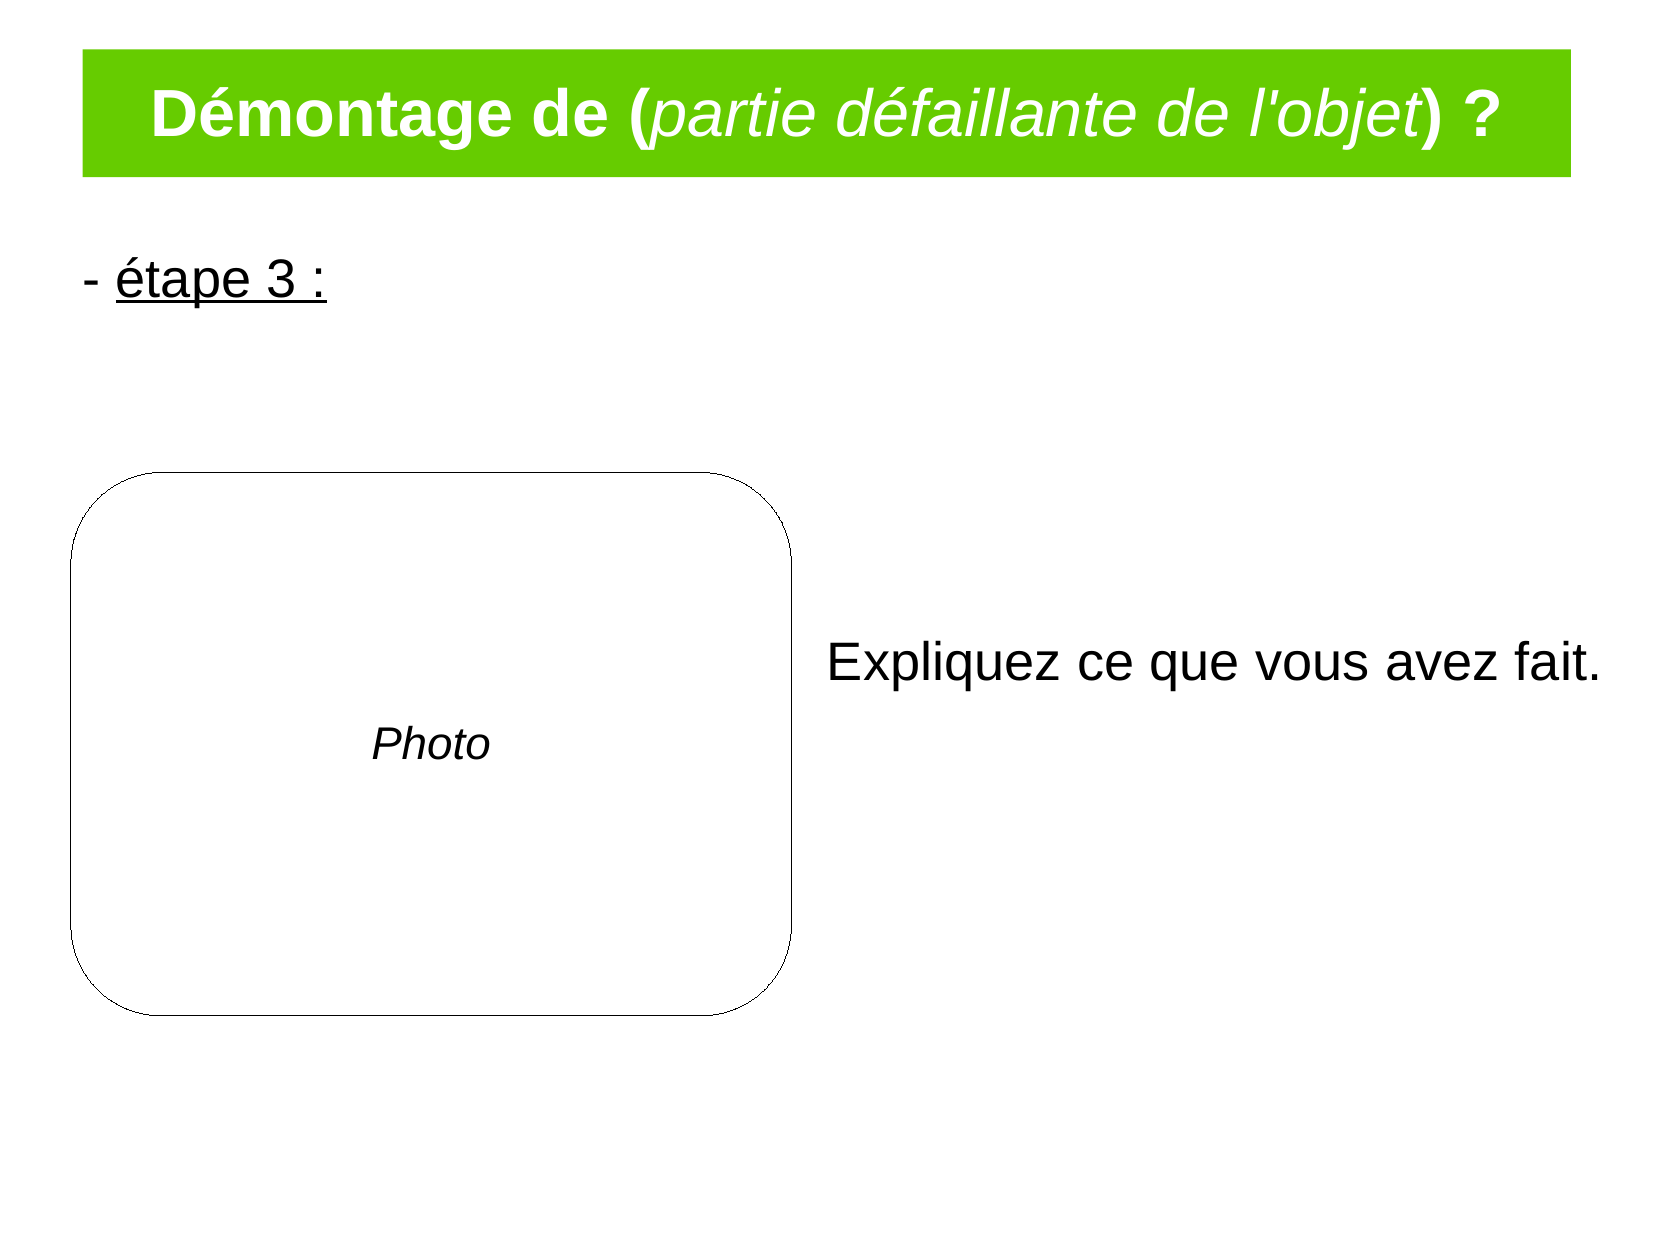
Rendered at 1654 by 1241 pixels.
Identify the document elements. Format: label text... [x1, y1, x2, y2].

title - étape 3 : [82, 214, 1382, 343]
title Démontage de (partie défaillante de l'objet) ? [82, 49, 1571, 178]
text_box Photo [70, 472, 792, 1016]
title Expliquez ce que vous avez fait. [826, 413, 1619, 910]
